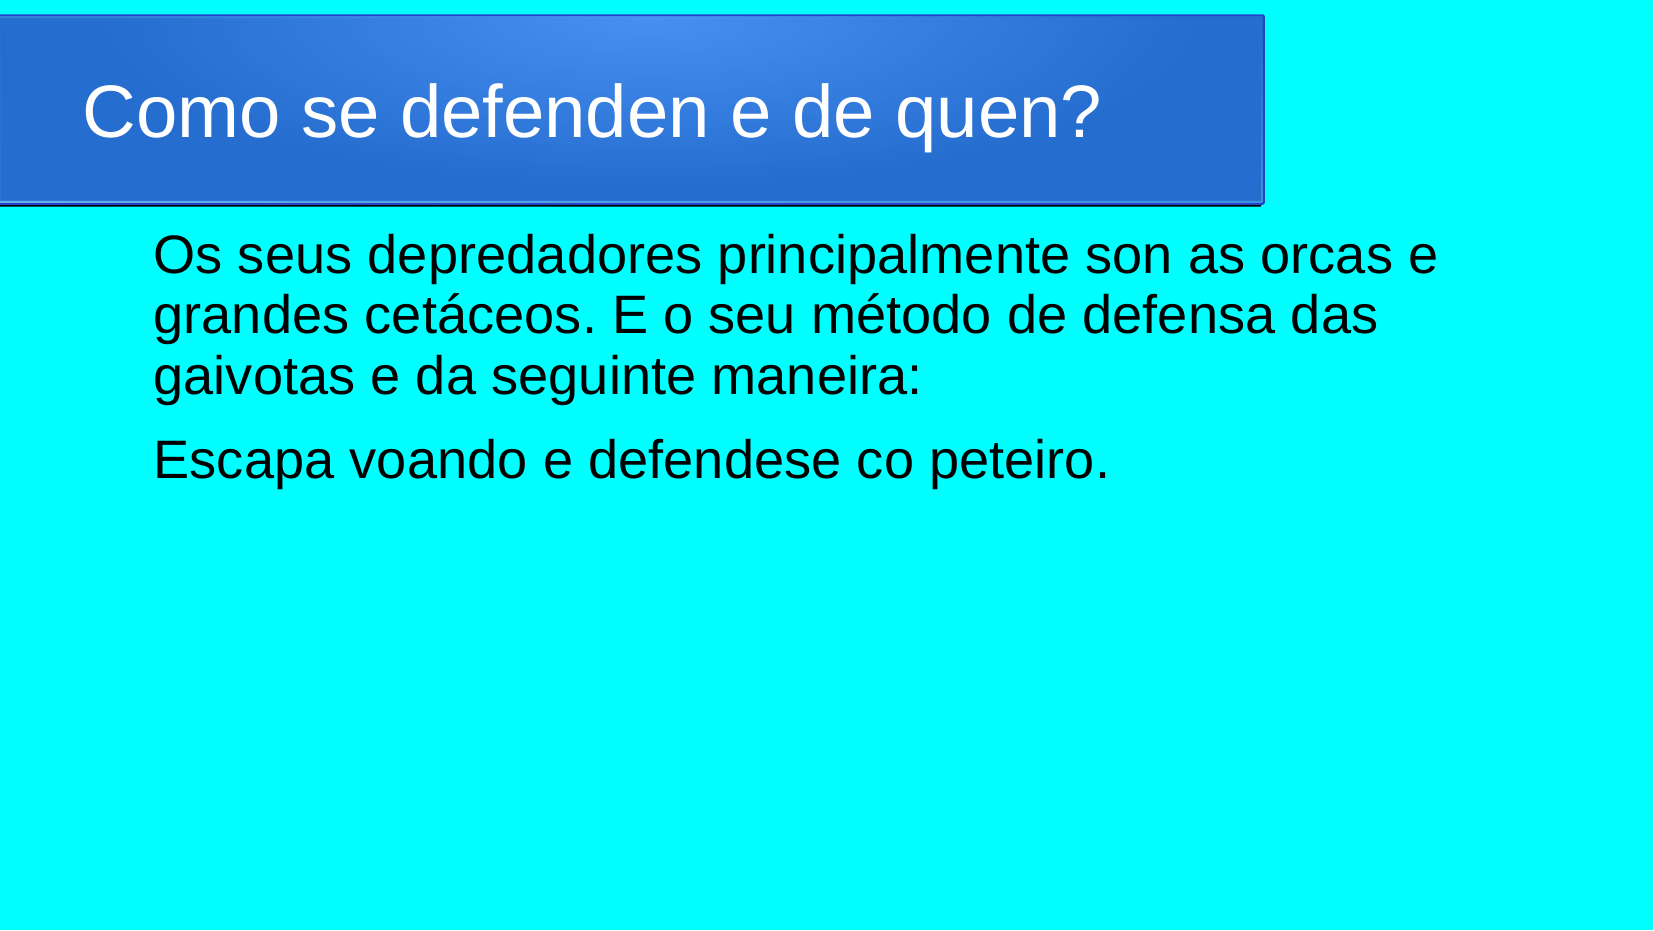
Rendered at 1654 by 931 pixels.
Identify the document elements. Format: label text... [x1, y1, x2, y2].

list Os seus depredadores principalmente son as orcas e grandes cetáceos. E o seu método de defensa das gaivotas e da seguinte maneira: Escapa voando e defendese co peteiro. [82, 224, 1571, 764]
title Como se defenden e de quen? [82, 35, 1235, 189]
